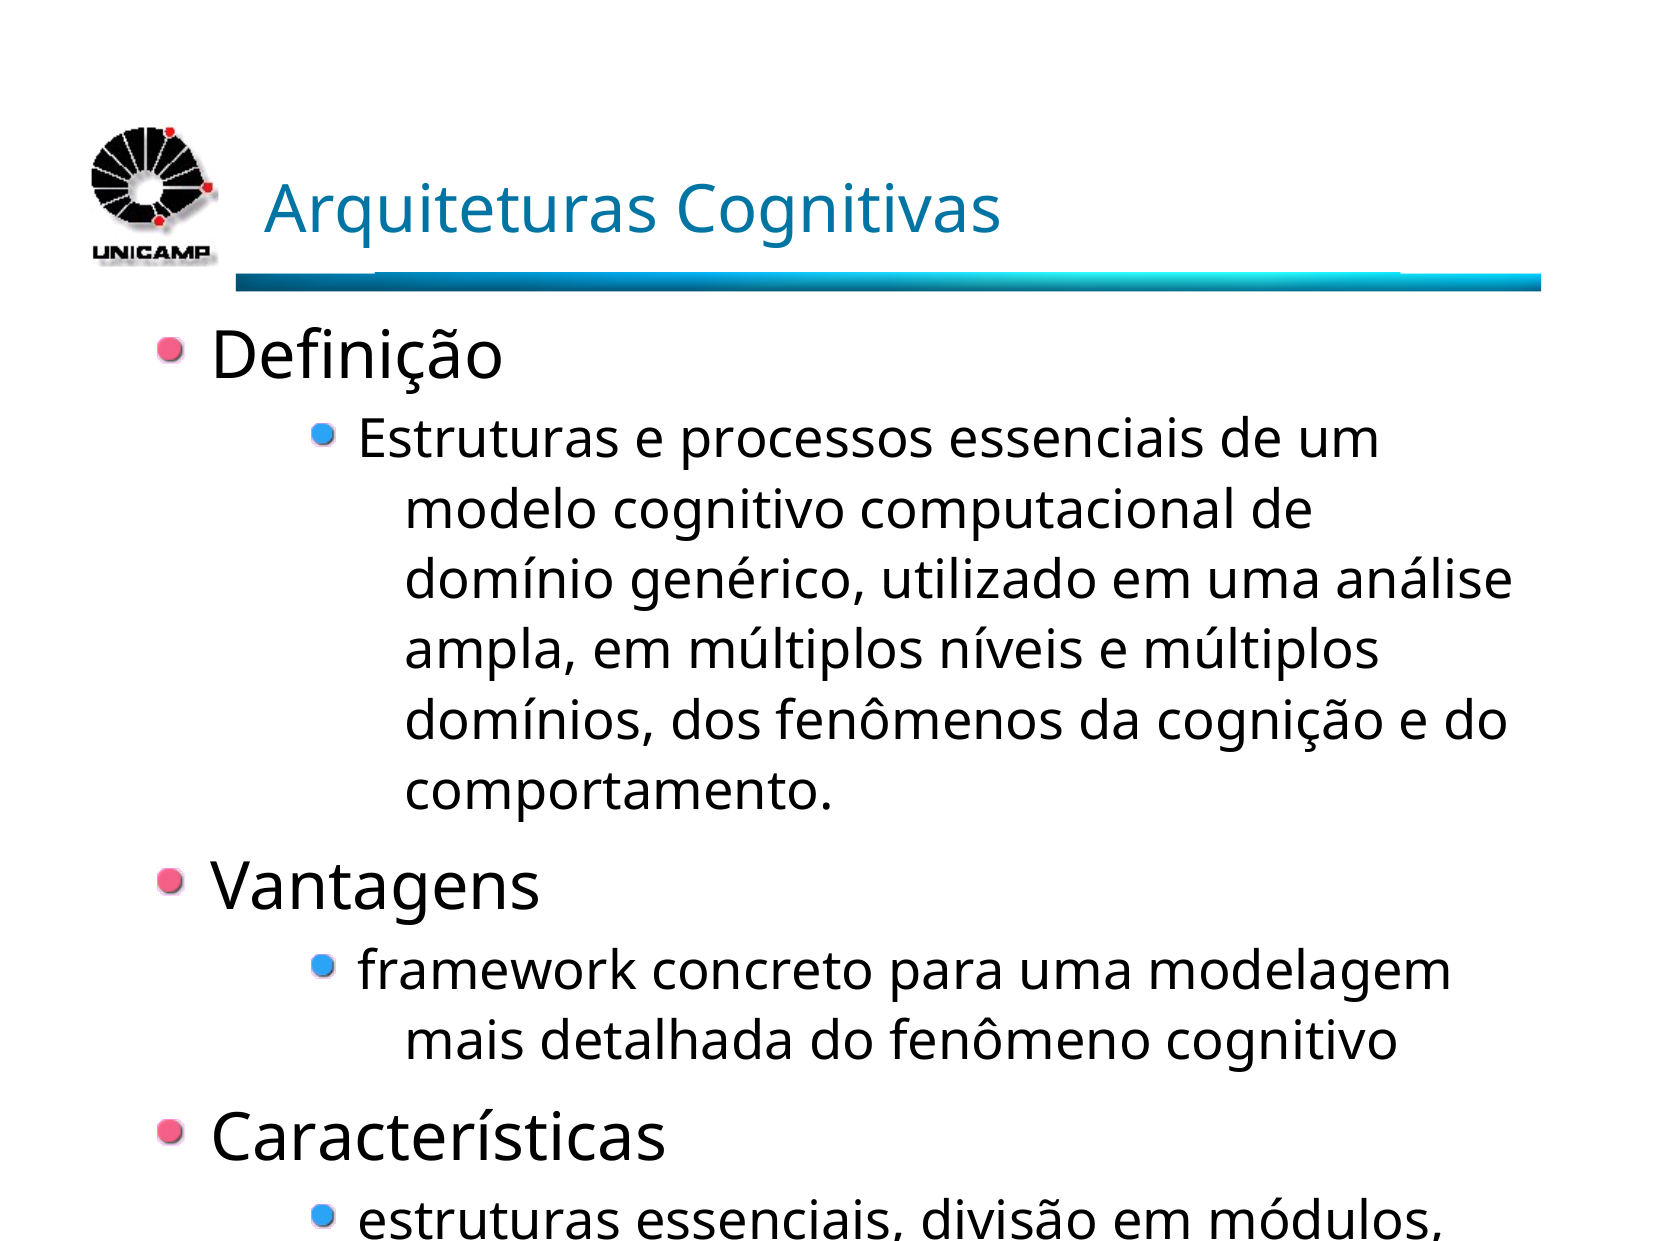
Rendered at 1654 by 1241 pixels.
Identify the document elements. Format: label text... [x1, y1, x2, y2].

picture [125, 272, 1654, 295]
picture [310, 1203, 337, 1230]
list Definição Estruturas e processos essenciais de um modelo cognitivo computacional de domínio genérico, utilizado em uma análise ampla, em múltiplos níveis e múltiplos domínios, dos fenômenos da cognição e do comportamento. Vantagens framework concreto para uma modelagem mais detalhada do fenômeno cognitivo Características estruturas essenciais, divisão em módulos, relações entre módulos, além de outros aspectos [121, 309, 1534, 1182]
title Arquiteturas Cognitivas [264, 42, 1534, 250]
